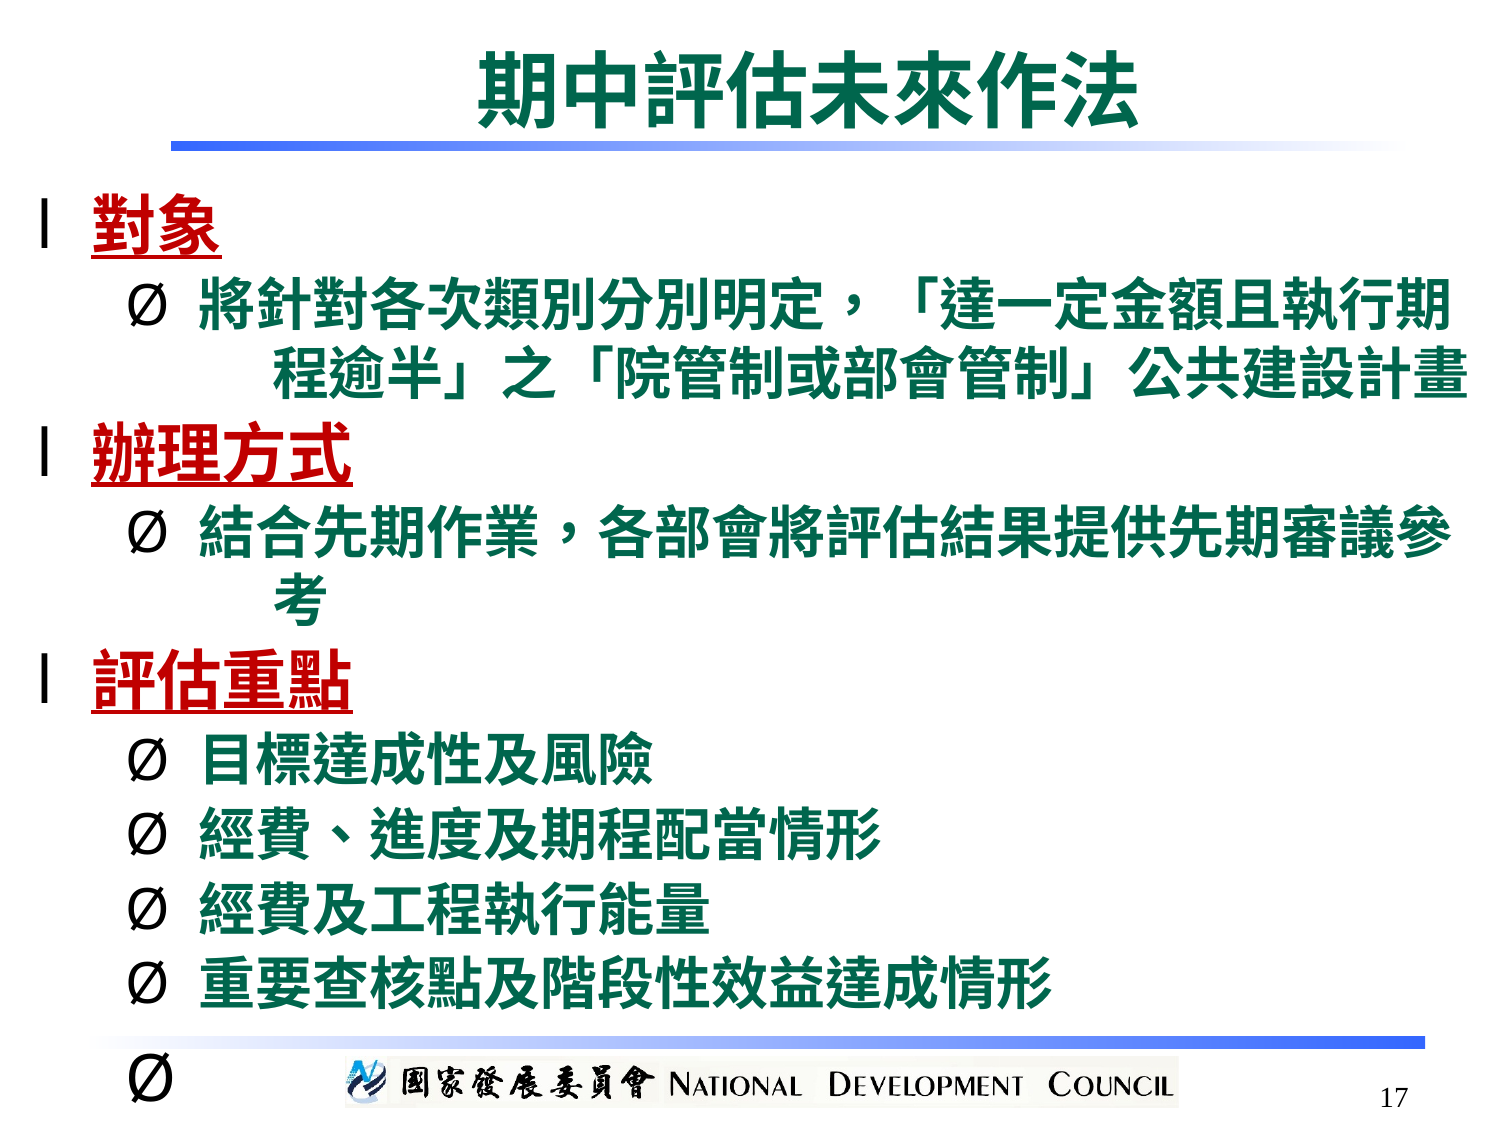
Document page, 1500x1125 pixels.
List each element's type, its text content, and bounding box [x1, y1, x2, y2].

title 期中評估未來作法 [171, 31, 1447, 141]
list 對象 將針對各次類別分別明定，「達一定金額且執行期程逾半」之「院管制或部會管制」公共建設計畫 辦理方式 結合先期作業，各部會將評估結果提供先期審議參考 評估重點 目標達成性及風險 經費、進度及期程配當情形 經費及工程執行能量 重要查核點及階段性效益達成情形 [36, 184, 1494, 1071]
text_box 17 [1364, 1070, 1490, 1106]
